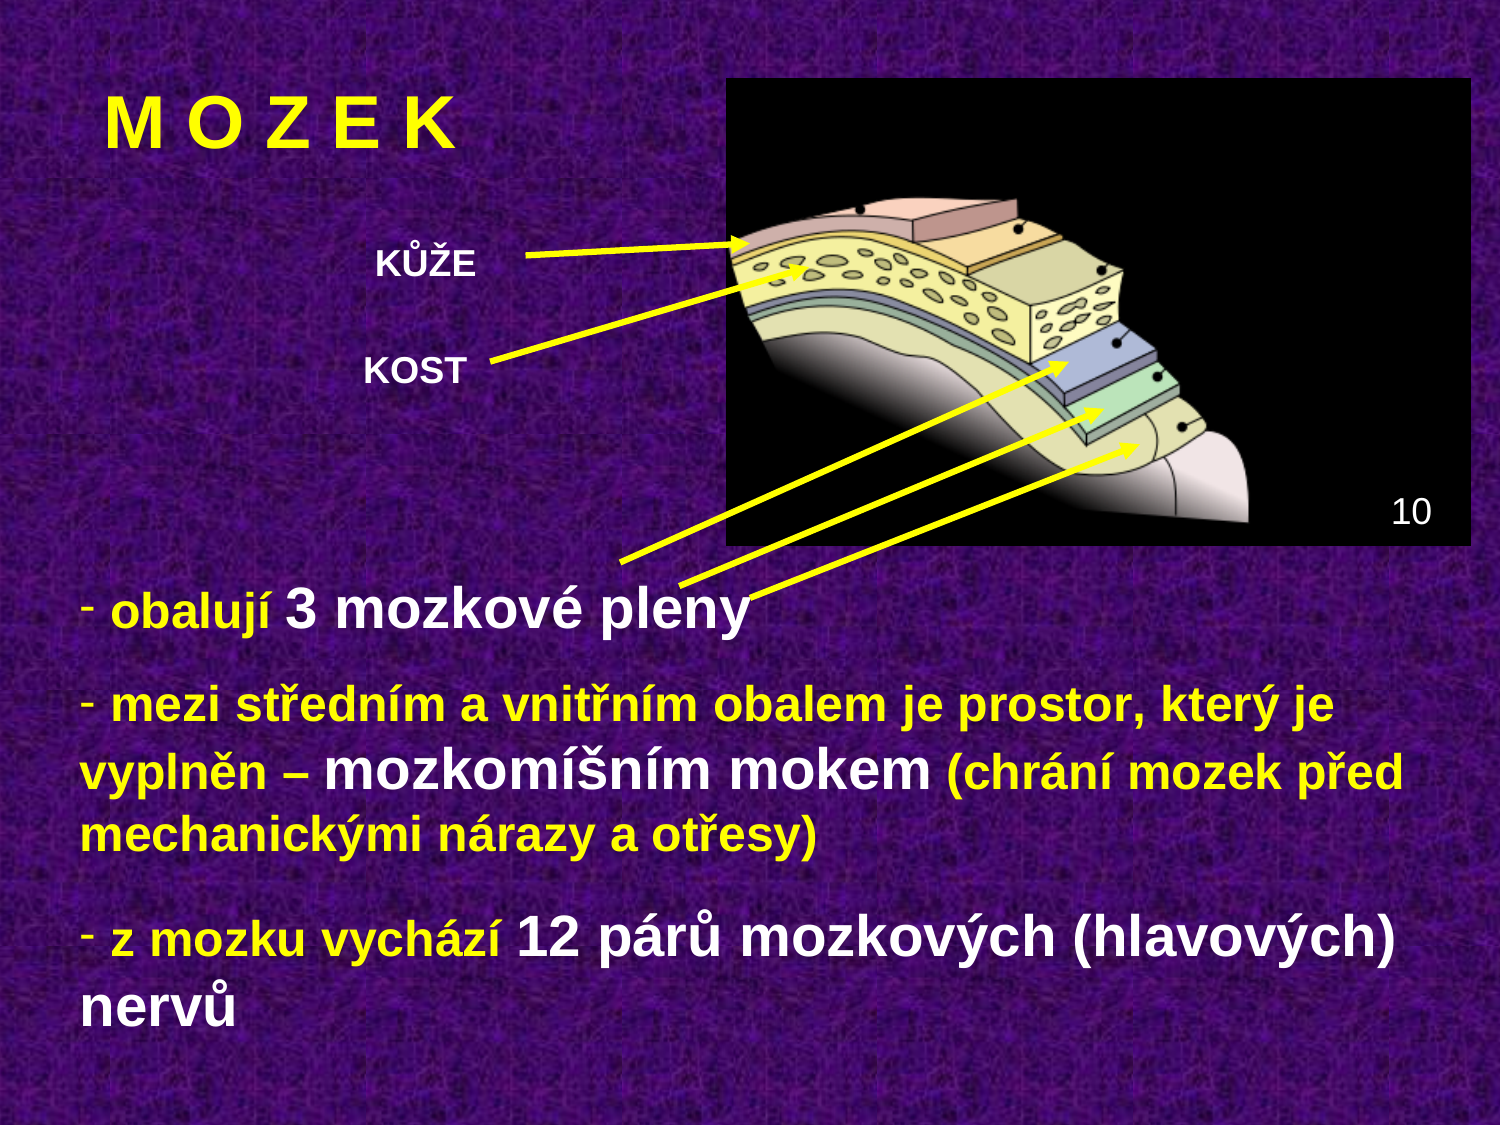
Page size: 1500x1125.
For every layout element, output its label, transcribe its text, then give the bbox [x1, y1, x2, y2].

text_box 10 [1375, 479, 1471, 541]
text_box KOST [348, 337, 680, 399]
text_box KŮŽE [360, 231, 597, 293]
picture [0, 0, 1500, 1125]
text_box M O Z E K [88, 66, 963, 172]
text_box obalují 3 mozkové pleny mezi středním a vnitřním obalem je prostor, který je vyplněn – mozkomíšním mokem (chrání mozek před mechanickými nárazy a otřesy) z mozku vychází 12 párů mozkových (hlavových) nervů [64, 562, 1459, 1046]
